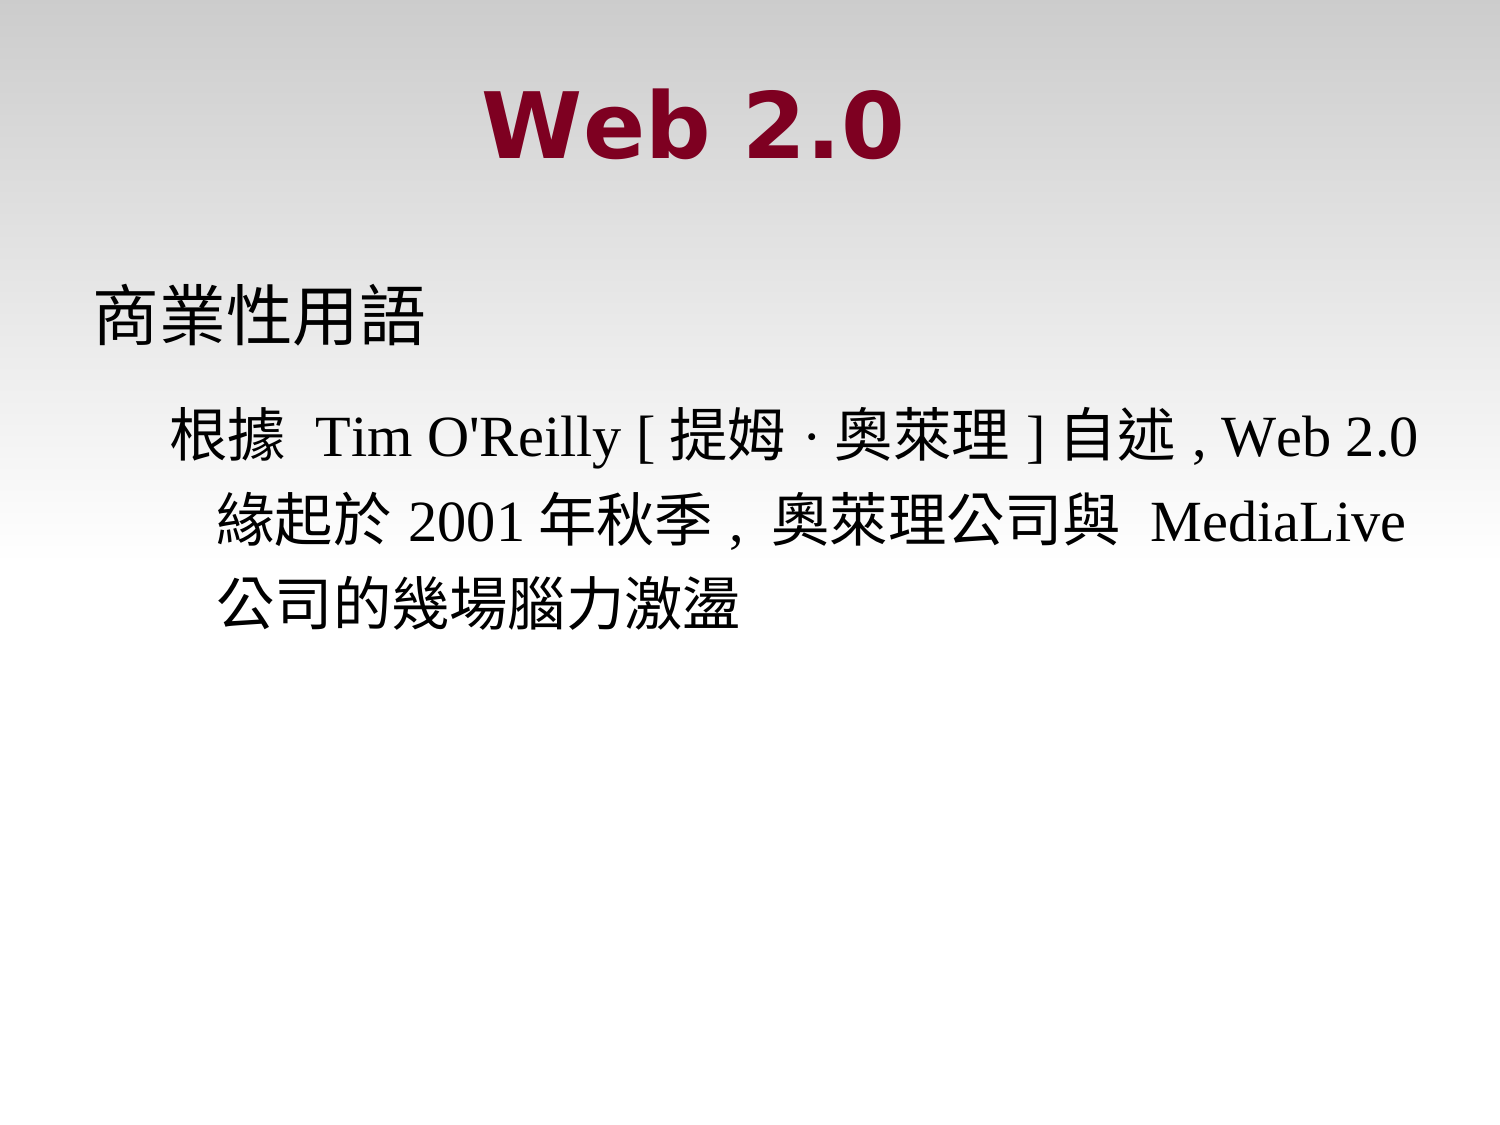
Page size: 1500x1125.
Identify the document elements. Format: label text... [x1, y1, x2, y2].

list 商業性用語 根據 Tim O'Reilly [提姆·奧萊理]自述, Web 2.0 緣起於2001年秋季, 奧萊理公司與 MediaLive 公司的幾場腦力激盪 [75, 263, 1425, 1006]
title Web 2.0 [74, 27, 1313, 226]
